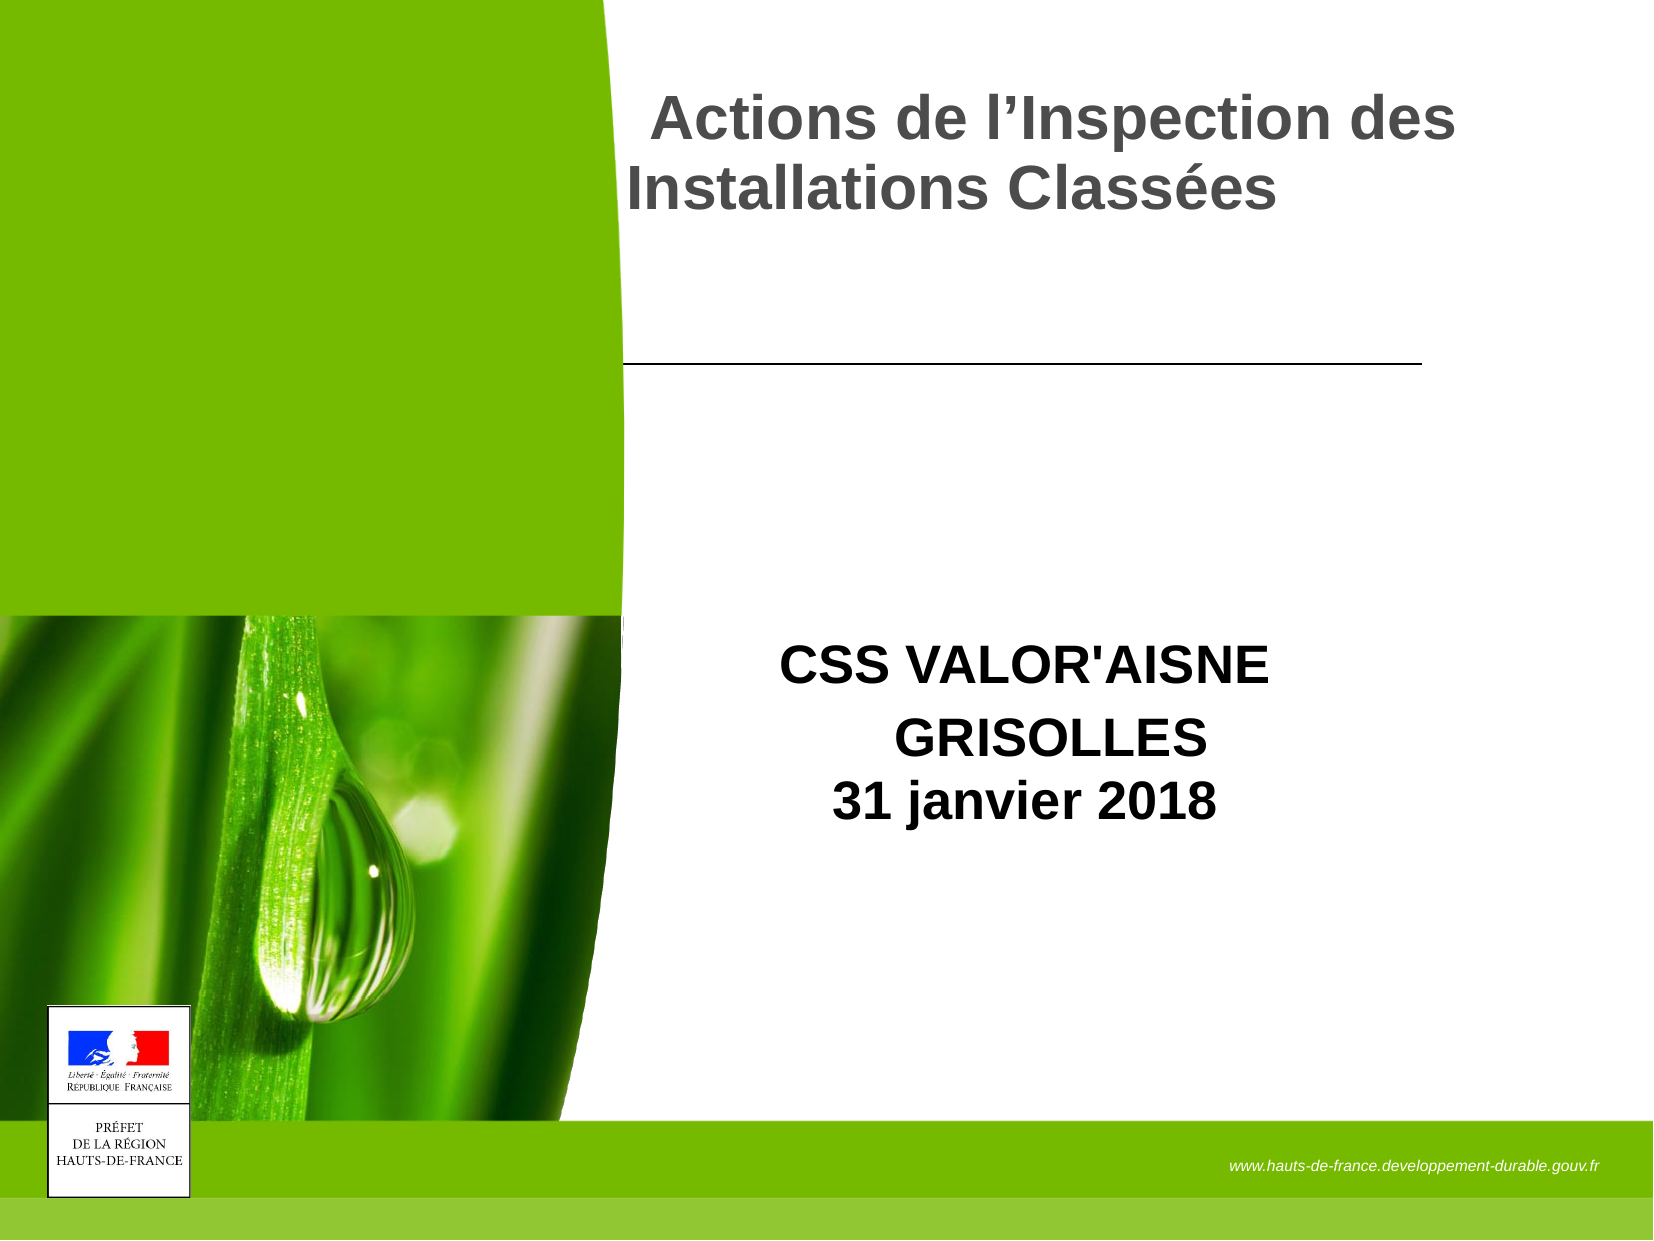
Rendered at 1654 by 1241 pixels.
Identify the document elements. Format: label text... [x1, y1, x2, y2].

picture [0, 0, 1654, 1240]
subtitle CSS VALOR'AISNE GRISOLLES 31 janvier 2018 [631, 612, 1419, 854]
title Actions de l’Inspection des Installations Classées [626, 56, 1571, 250]
